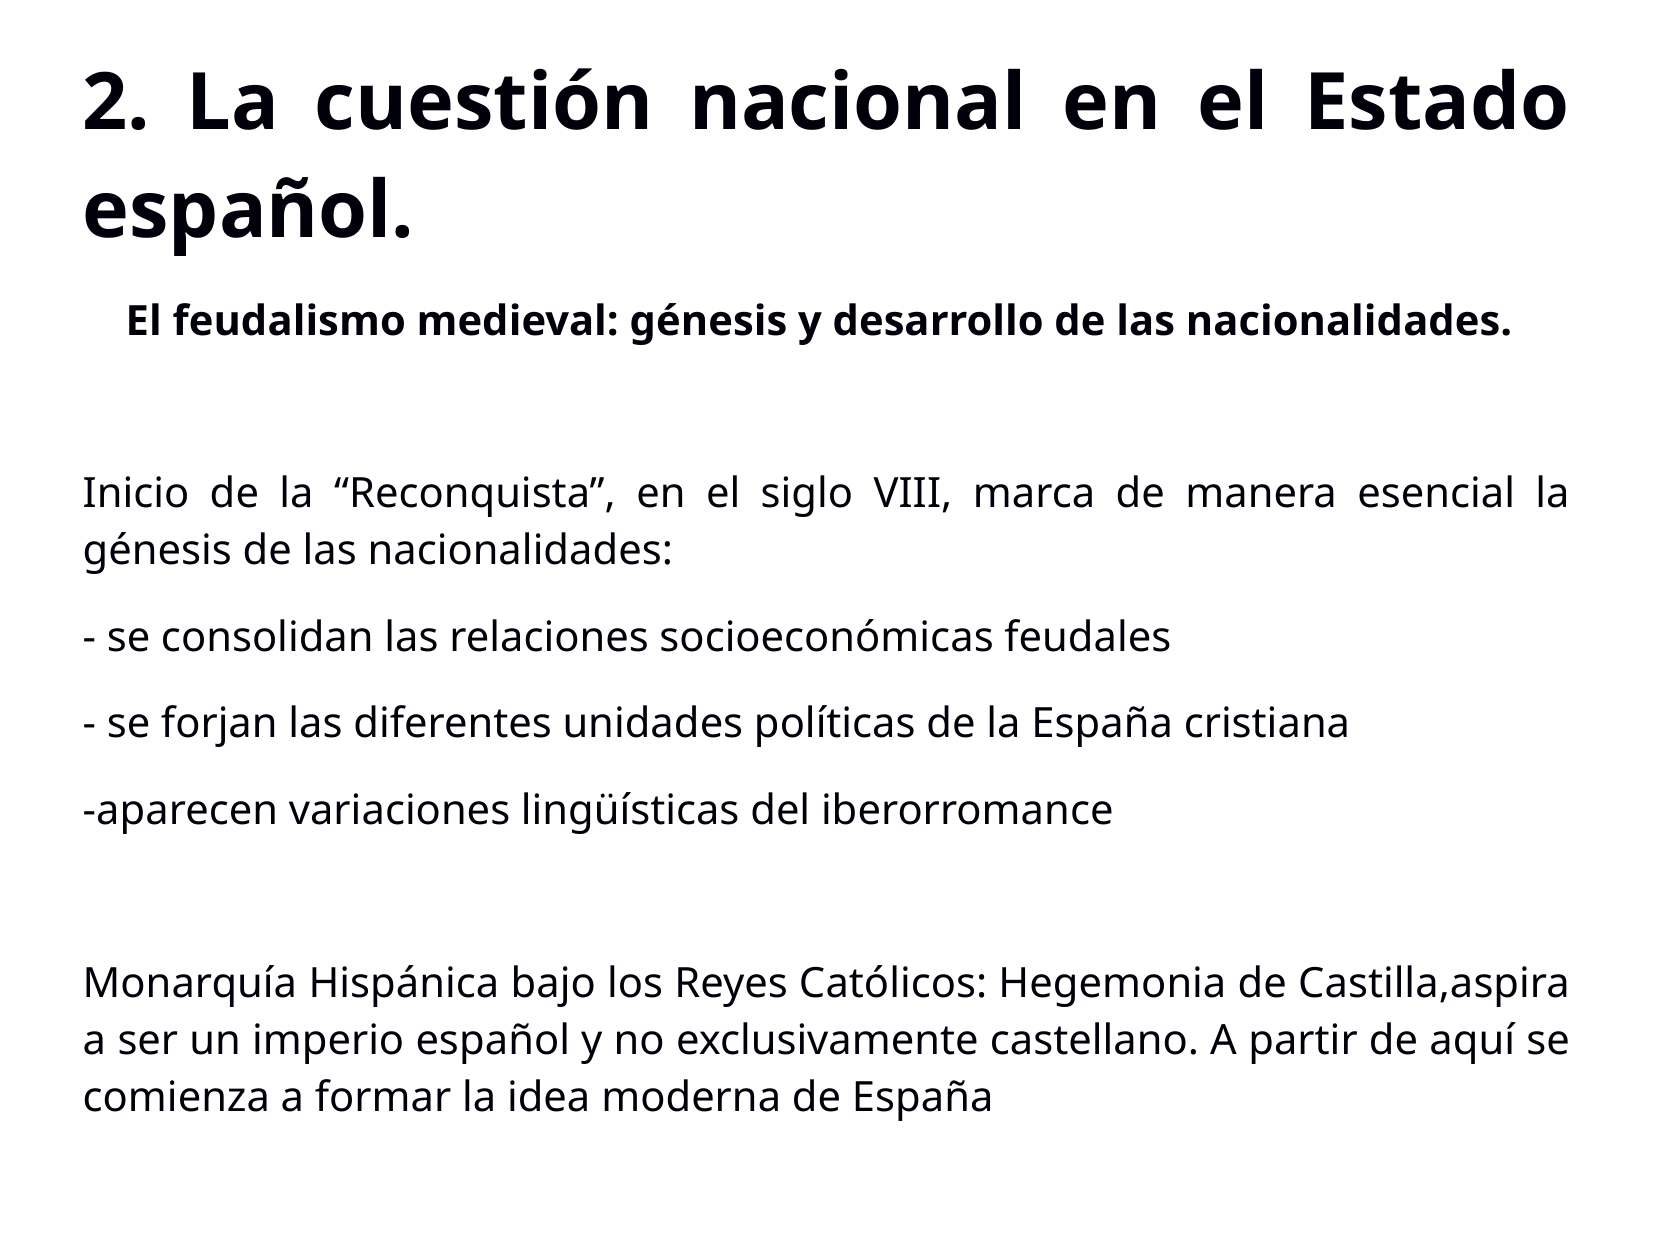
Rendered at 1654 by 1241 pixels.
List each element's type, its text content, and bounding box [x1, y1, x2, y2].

list El feudalismo medieval: génesis y desarrollo de las nacionalidades. Inicio de la “Reconquista”, en el siglo VIII, marca de manera esencial la génesis de las nacionalidades: - se consolidan las relaciones socioeconómicas feudales - se forjan las diferentes unidades políticas de la España cristiana -aparecen variaciones lingüísticas del iberorromance Monarquía Hispánica bajo los Reyes Católicos: Hegemonia de Castilla,aspira a ser un imperio español y no exclusivamente castellano. A partir de aquí se comienza a formar la idea moderna de España [82, 290, 1571, 1109]
title 2. La cuestión nacional en el Estado español. [82, 49, 1571, 257]
